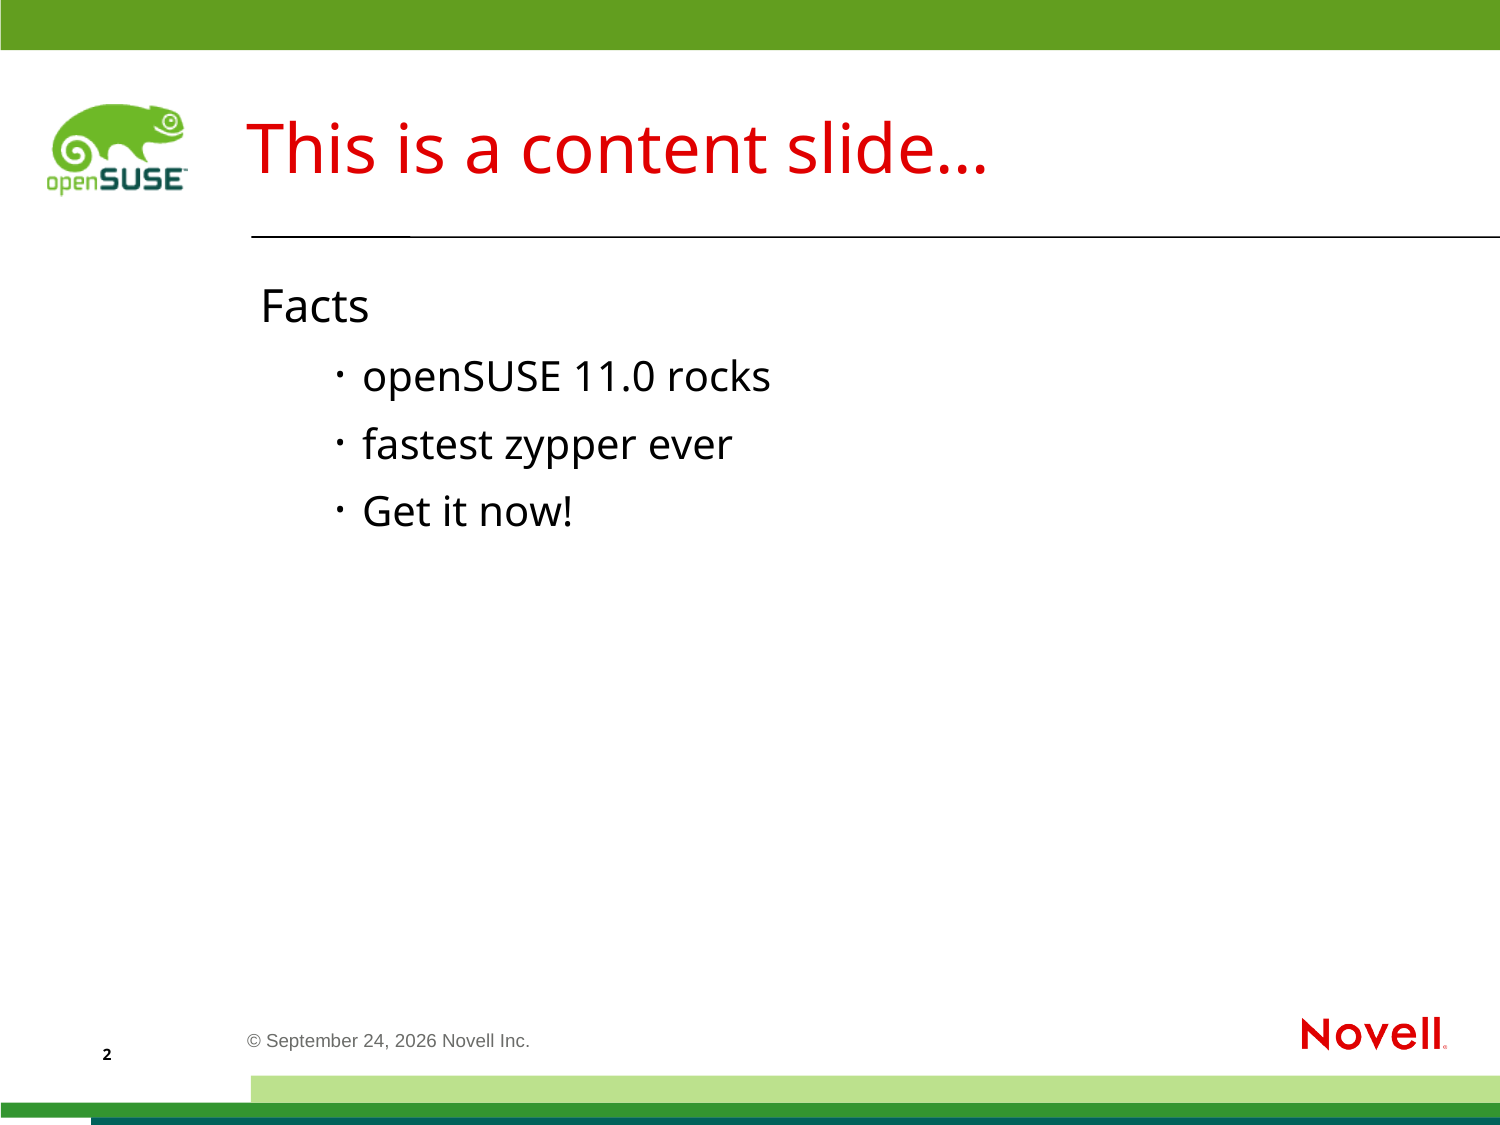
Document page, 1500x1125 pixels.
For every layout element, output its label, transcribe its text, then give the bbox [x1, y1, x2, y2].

picture [47, 104, 188, 197]
picture [1295, 1011, 1453, 1056]
title This is a content slide… [246, 60, 1409, 239]
list Facts openSUSE 11.0 rocks fastest zypper ever Get it now! [245, 267, 837, 995]
